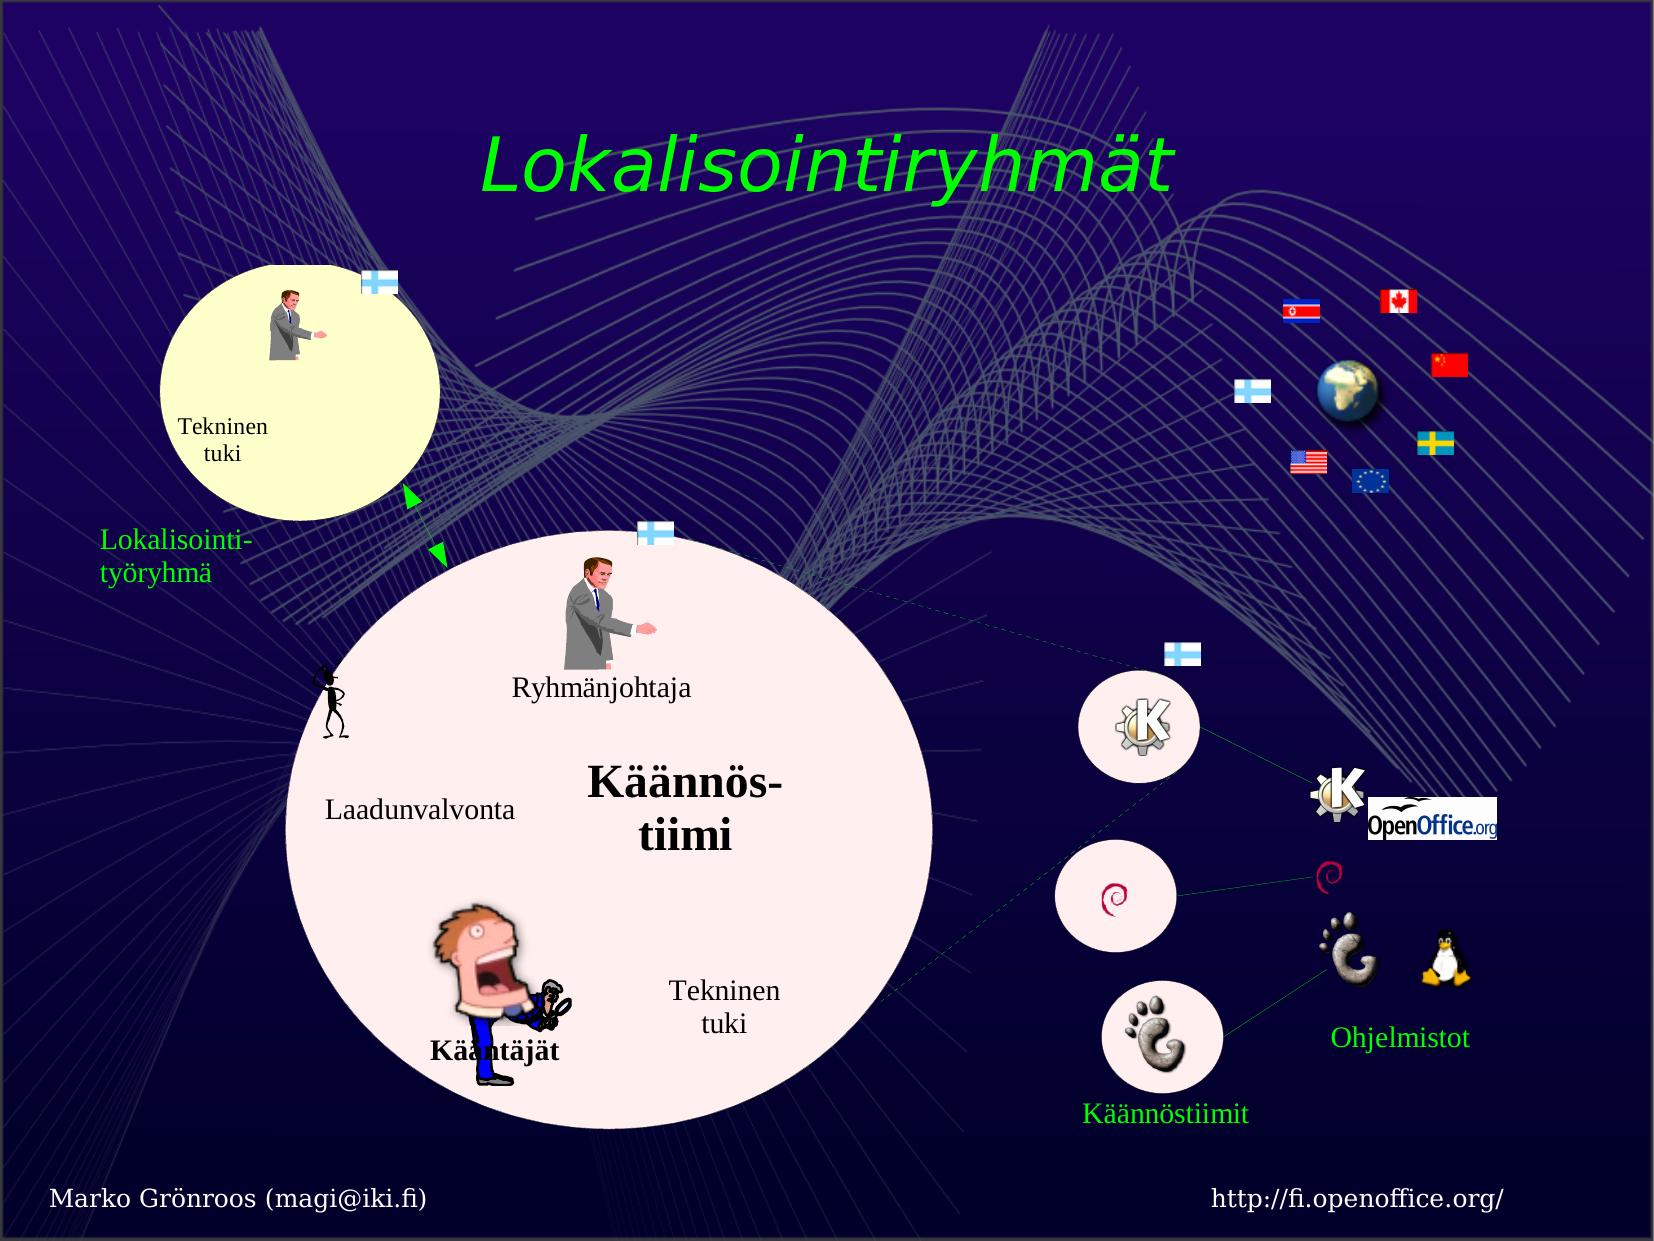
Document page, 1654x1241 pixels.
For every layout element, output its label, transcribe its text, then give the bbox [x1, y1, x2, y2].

title Lokalisointiryhmät [121, 61, 1534, 269]
chart [95, 265, 1501, 1154]
picture [0, 0, 1654, 1241]
